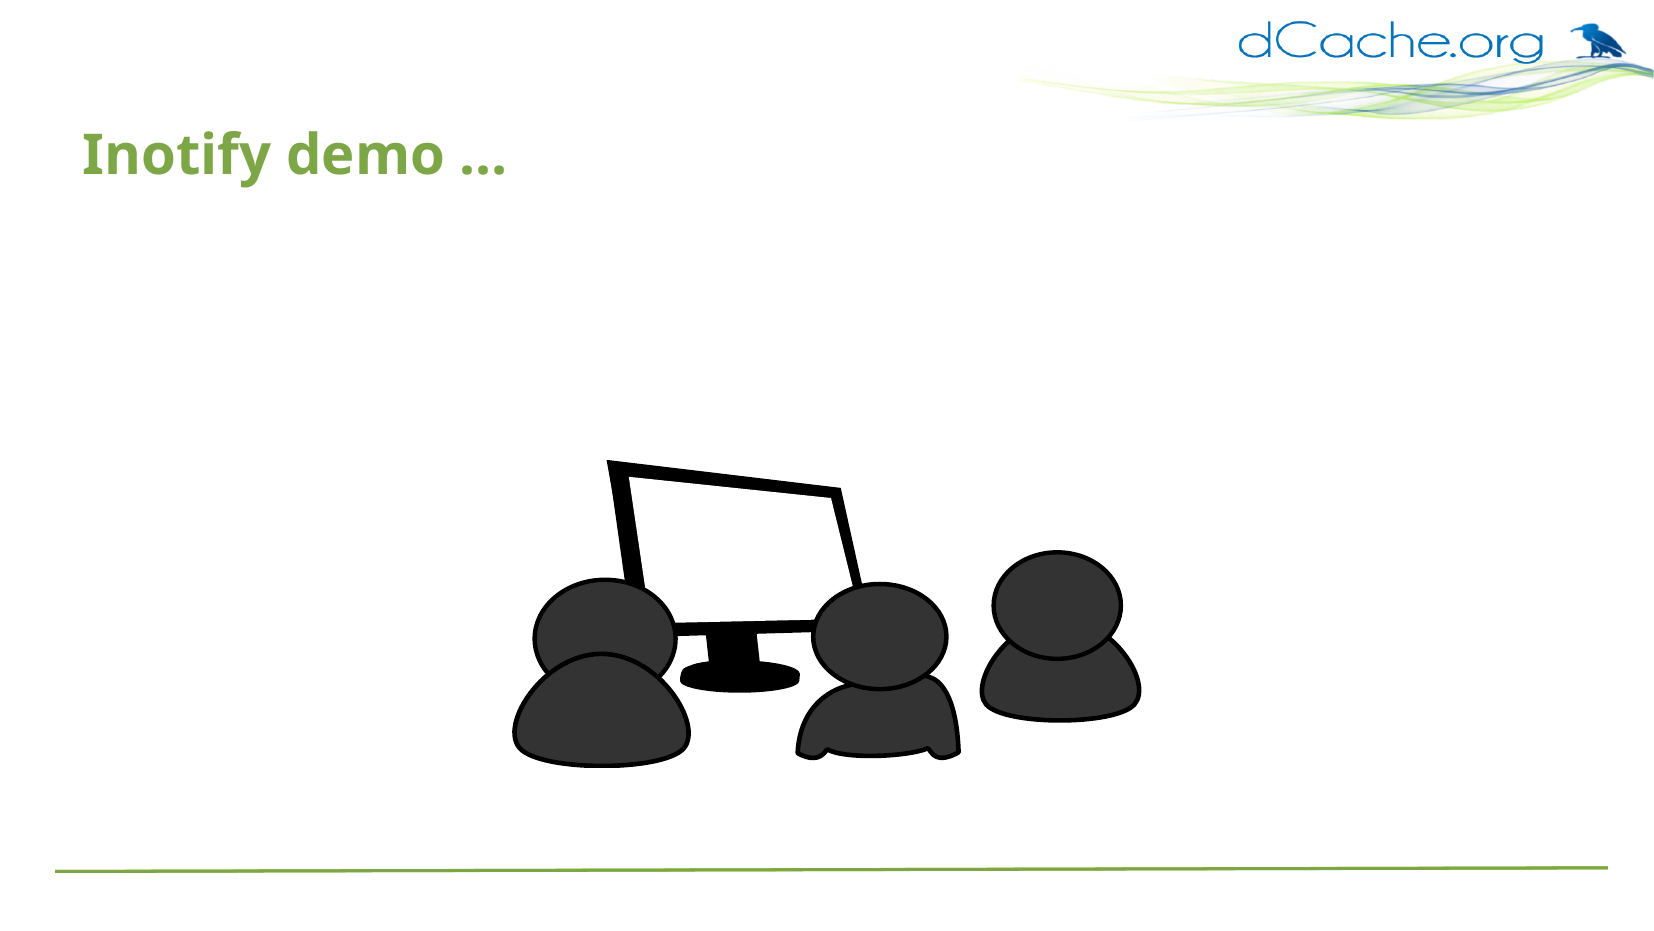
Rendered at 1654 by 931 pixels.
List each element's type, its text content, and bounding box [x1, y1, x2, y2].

picture [956, 12, 1654, 127]
title Inotify demo … [82, 116, 1605, 189]
picture [512, 460, 1142, 768]
